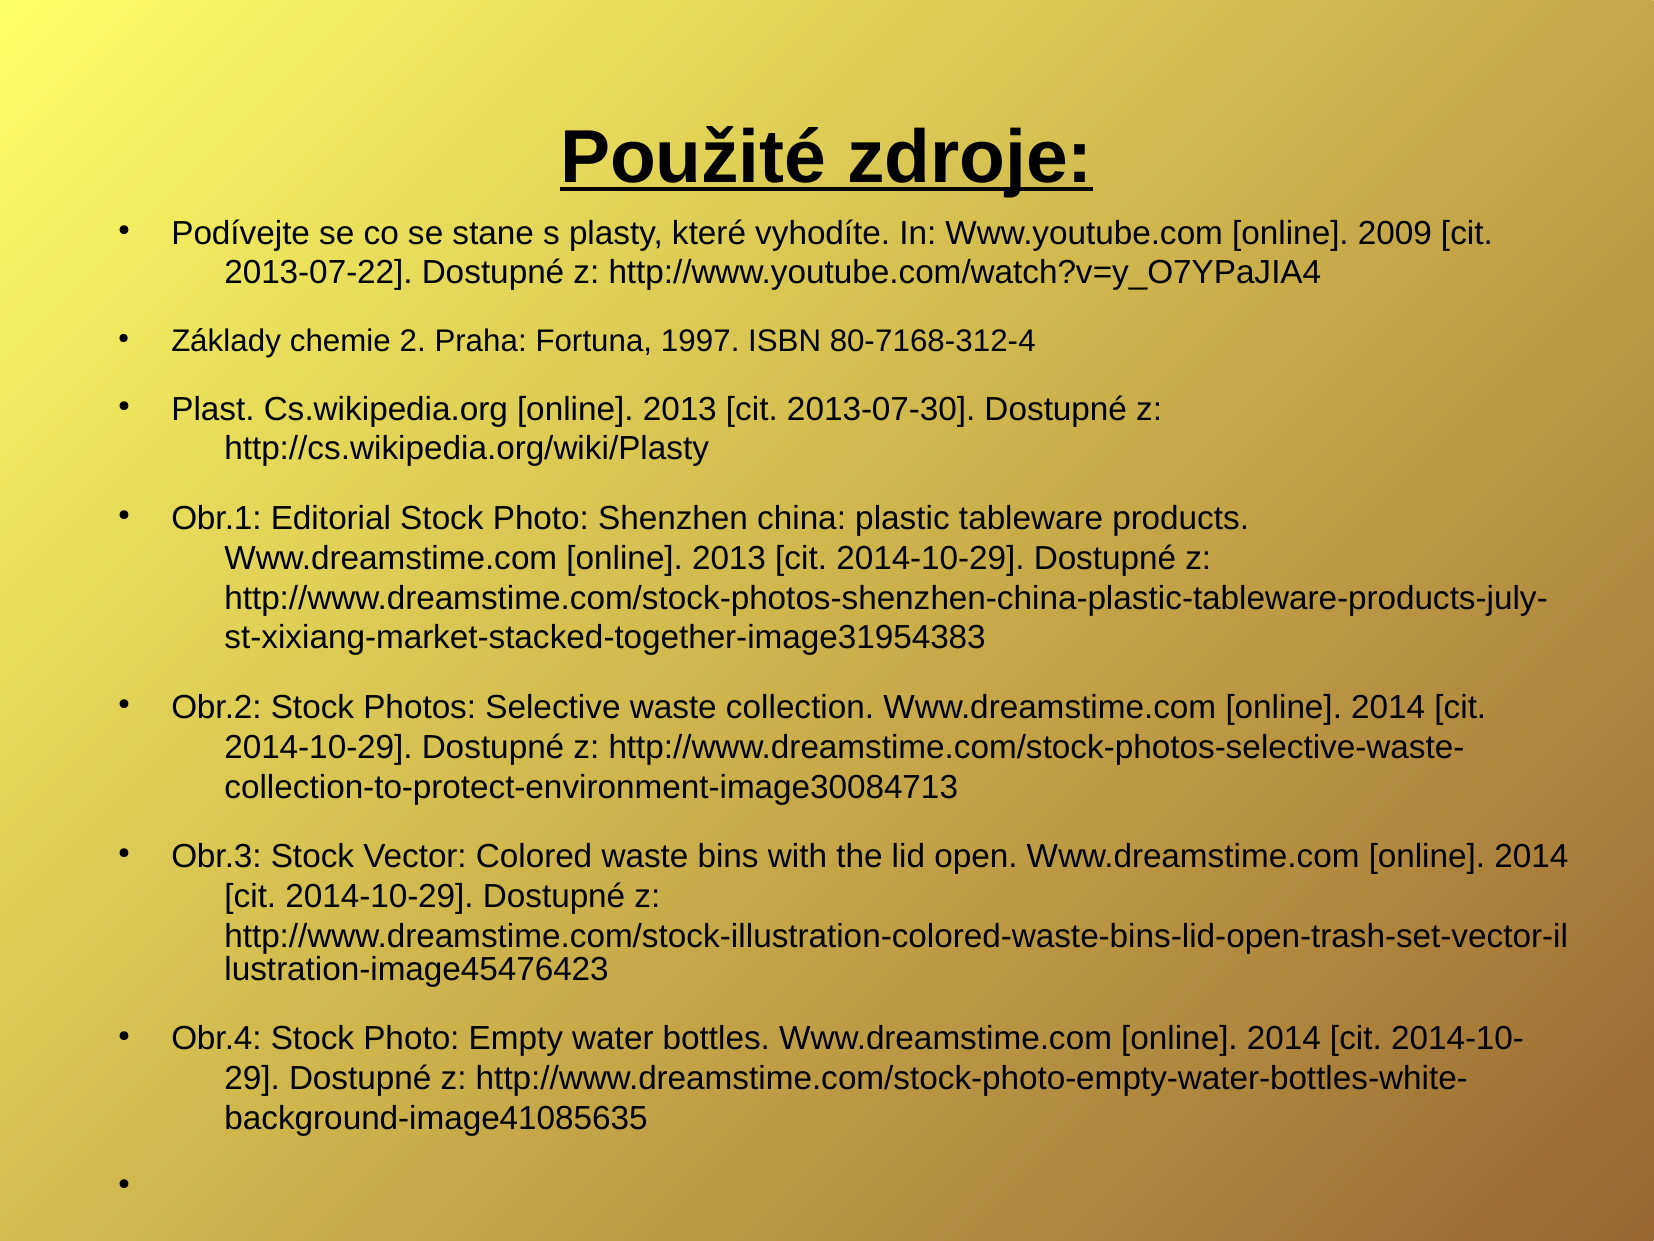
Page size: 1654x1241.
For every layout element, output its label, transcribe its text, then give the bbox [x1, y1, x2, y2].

list Podívejte se co se stane s plasty, které vyhodíte. In: Www.youtube.com [online]. 2009 [cit. 2013-07-22]. Dostupné z: http://www.youtube.com/watch?v=y_O7YPaJIA4 Základy chemie 2. Praha: Fortuna, 1997. ISBN 80-7168-312-4 Plast. Cs.wikipedia.org [online]. 2013 [cit. 2013-07-30]. Dostupné z: http://cs.wikipedia.org/wiki/Plasty Obr.1: Editorial Stock Photo: Shenzhen china: plastic tableware products. Www.dreamstime.com [online]. 2013 [cit. 2014-10-29]. Dostupné z: http://www.dreamstime.com/stock-photos-shenzhen-china-plastic-tableware-products-july-st-xixiang-market-stacked-together-image31954383 Obr.2: Stock Photos: Selective waste collection. Www.dreamstime.com [online]. 2014 [cit. 2014-10-29]. Dostupné z: http://www.dreamstime.com/stock-photos-selective-waste-collection-to-protect-environment-image30084713 Obr.3: Stock Vector: Colored waste bins with the lid open. Www.dreamstime.com [online]. 2014 [cit. 2014-10-29]. Dostupné z: http://www.dreamstime.com/stock-illustration-colored-waste-bins-lid-open-trash-set-vector-illustration-image45476423 Obr.4: Stock Photo: Empty water bottles. Www.dreamstime.com [online]. 2014 [cit. 2014-10-29]. Dostupné z: http://www.dreamstime.com/stock-photo-empty-water-bottles-white-background-image41085635 [82, 210, 1571, 1123]
title Použité zdroje: [82, 49, 1571, 210]
